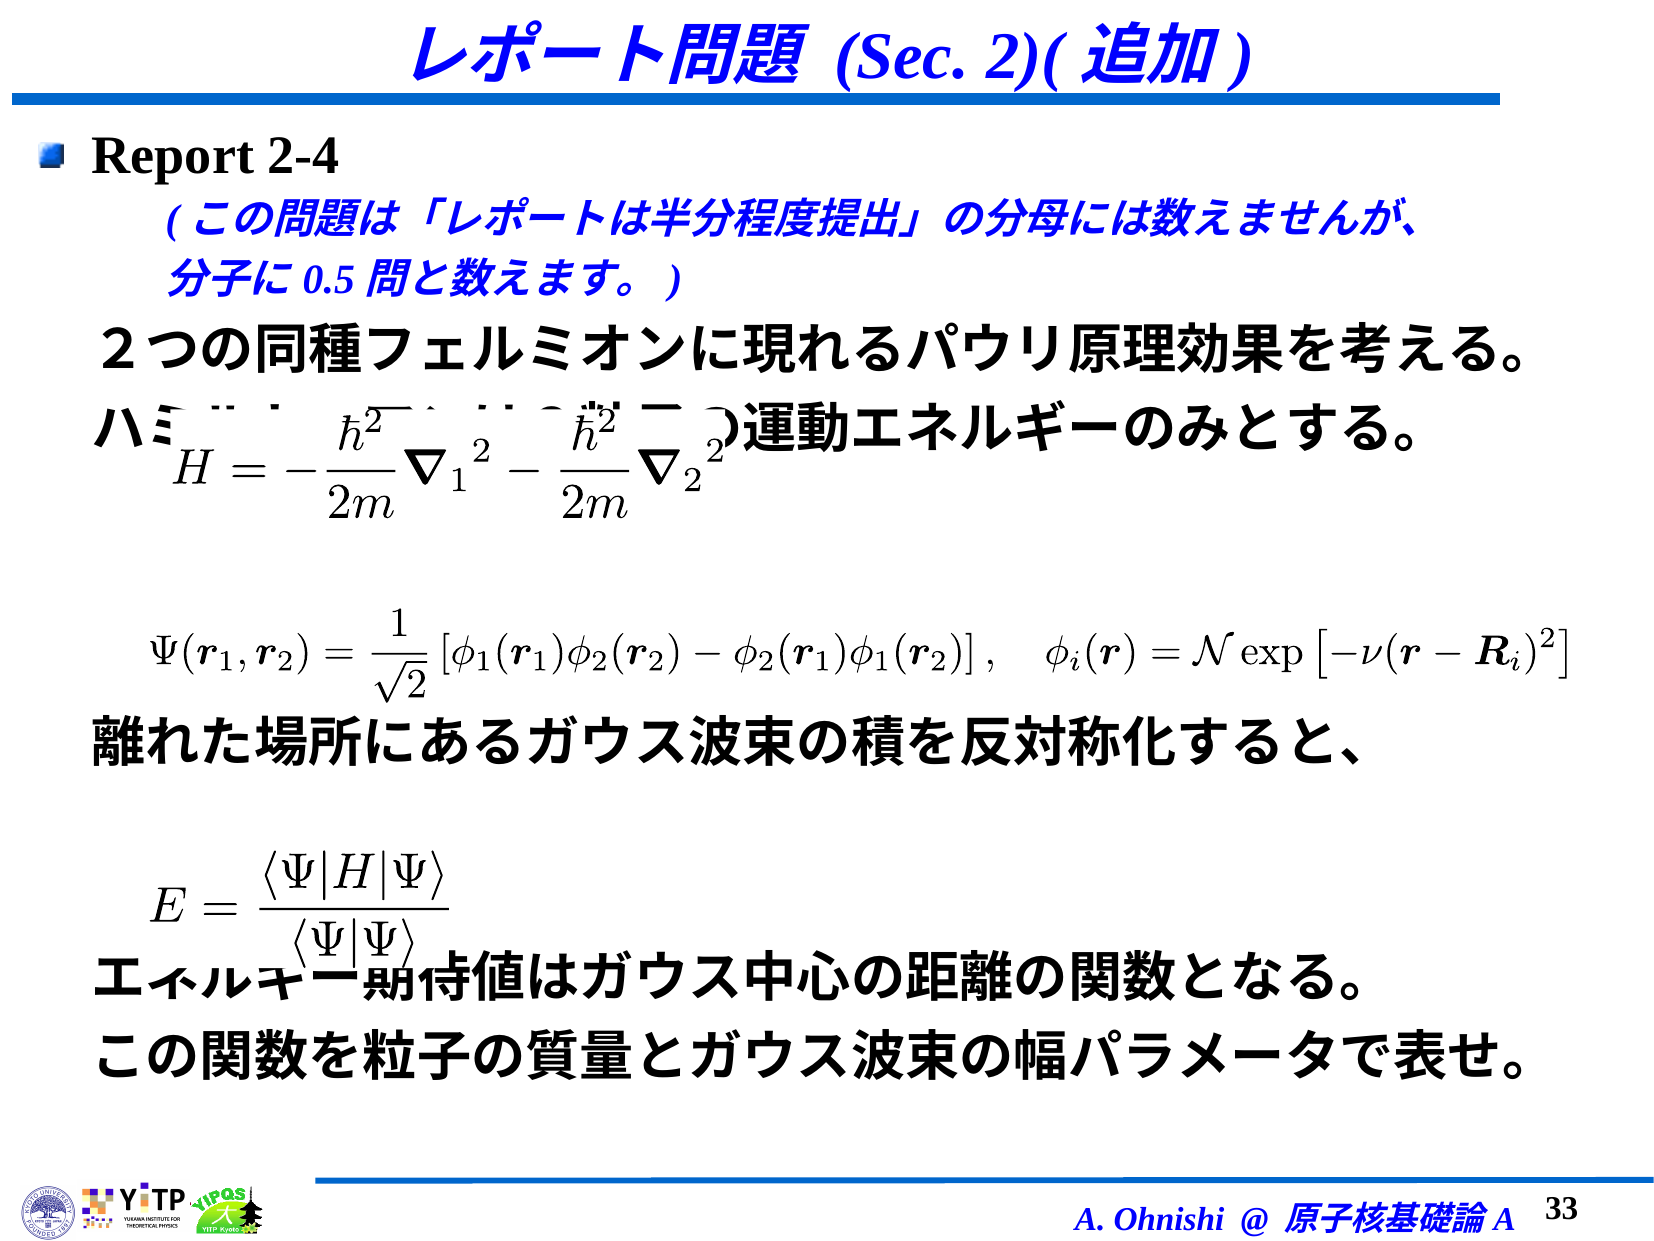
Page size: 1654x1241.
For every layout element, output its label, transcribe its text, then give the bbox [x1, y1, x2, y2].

text_box [170, 408, 726, 519]
picture [77, 1179, 263, 1234]
list Report 2-4 (この問題は「レポートは半分程度提出」の分母には数えませんが、 分子に0.5問と数えます。) ２つの同種フェルミオンに現れるパウリ原理効果を考える。 ハミルトニアンは２粒子の運動エネルギーのみとする。 離れた場所にあるガウス波束の積を反対称化すると、 エネルギー期待値はガウス中心の距離の関数となる。 この関数を粒子の質量とガウス波束の幅パラメータで表せ。 (波動関数Ψは規格化されていないことに注意。) [20, 124, 1621, 1137]
text_box [147, 850, 449, 969]
text_box [147, 608, 1576, 703]
picture [20, 1185, 76, 1241]
title レポート問題 (Sec. 2)(追加) [0, 0, 1654, 99]
